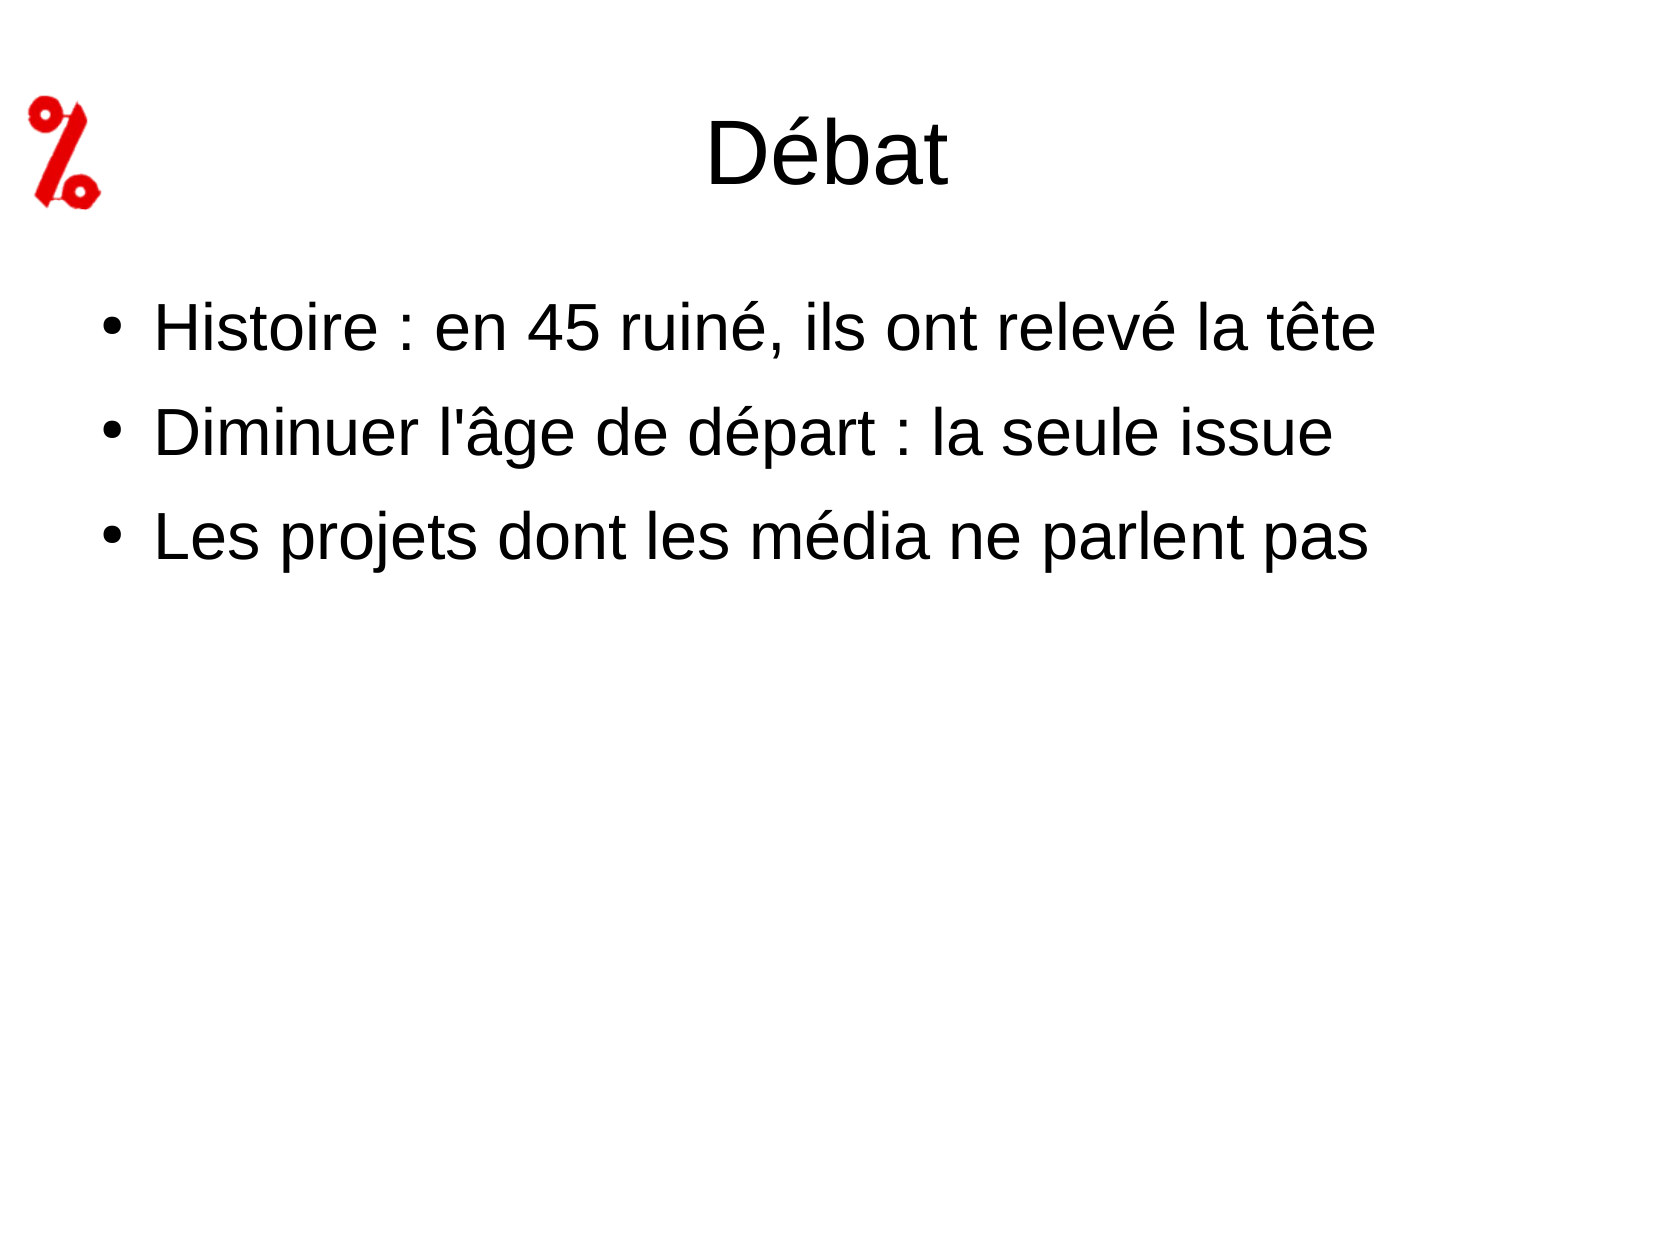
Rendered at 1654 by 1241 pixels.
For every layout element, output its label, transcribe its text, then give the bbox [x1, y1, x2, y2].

list Histoire : en 45 ruiné, ils ont relevé la tête Diminuer l'âge de départ : la seule issue Les projets dont les média ne parlent pas [82, 290, 1571, 1109]
title Débat [82, 49, 1571, 257]
picture [0, 88, 82, 219]
